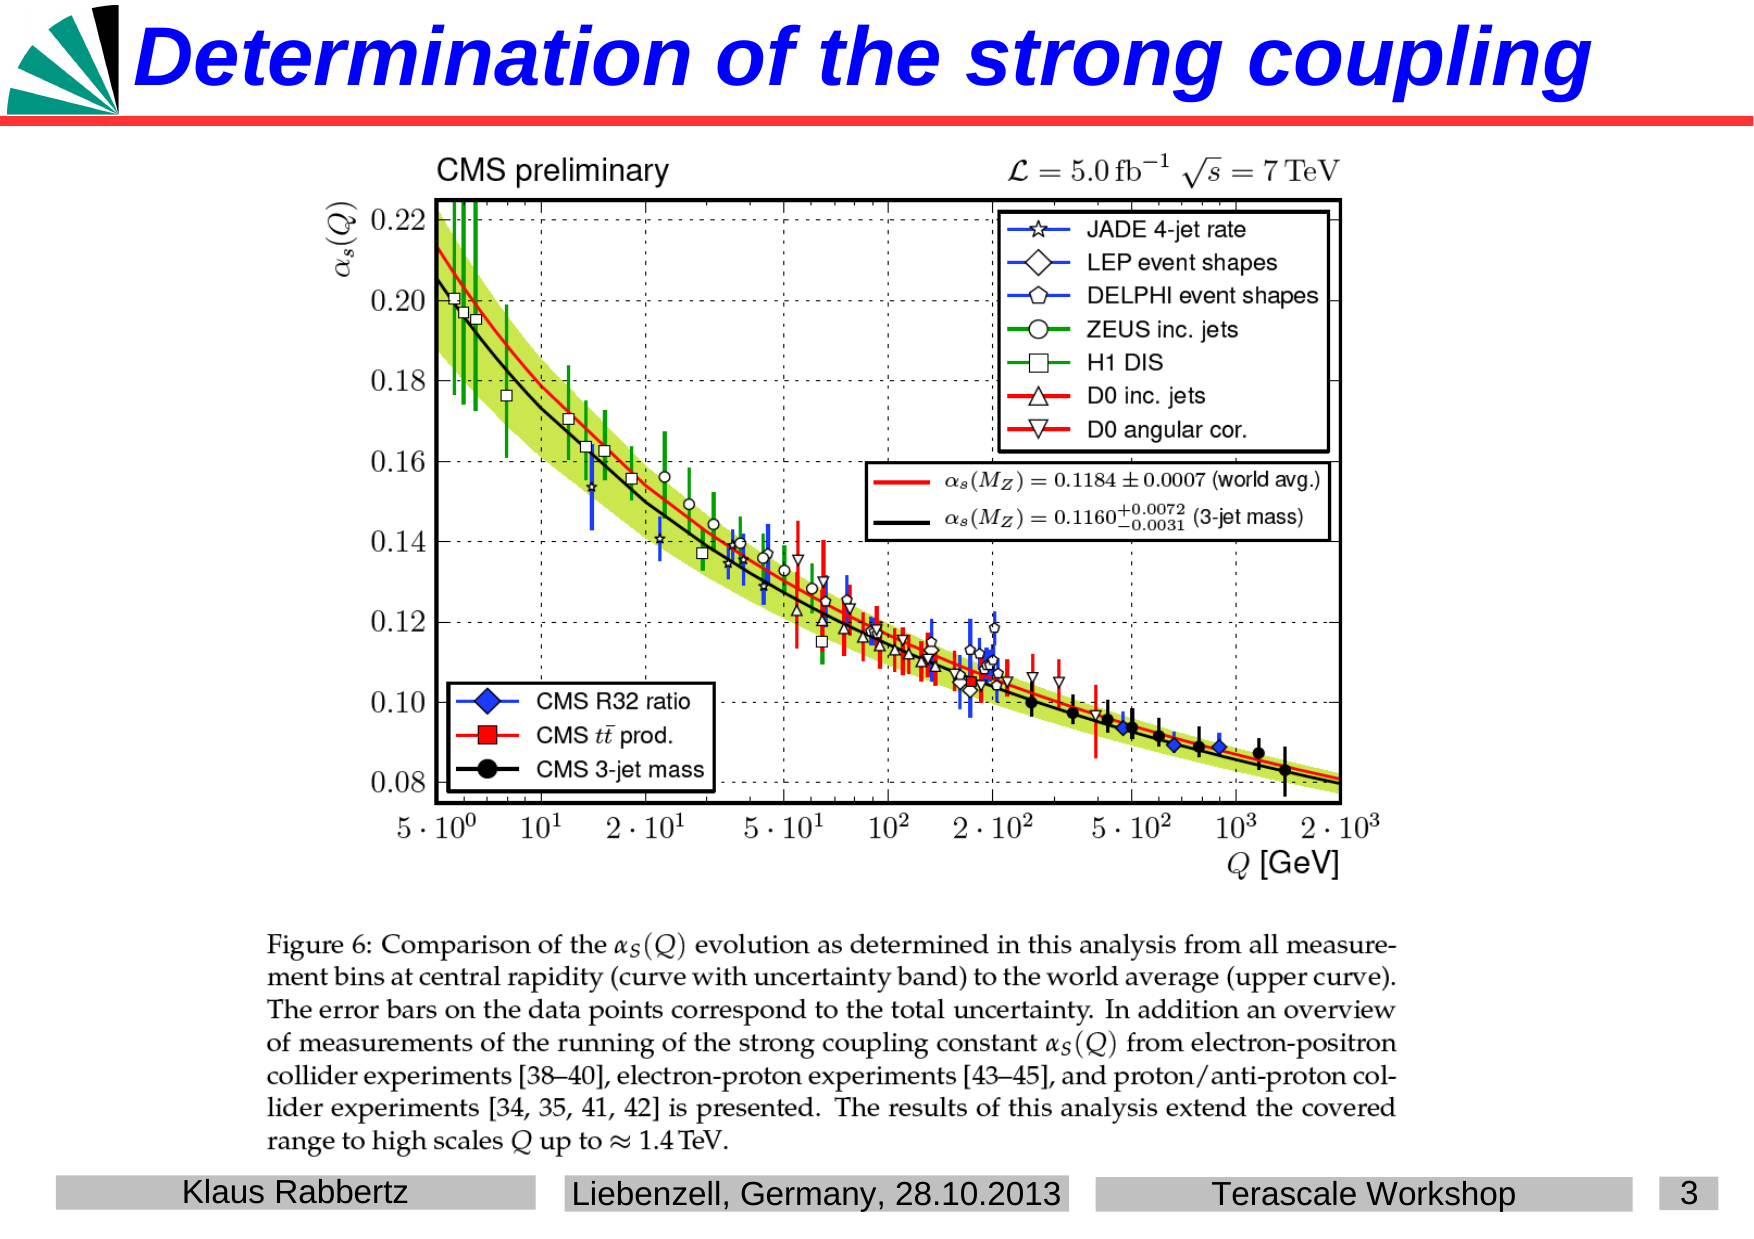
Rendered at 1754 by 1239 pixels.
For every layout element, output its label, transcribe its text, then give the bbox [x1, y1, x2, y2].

picture [7, 5, 119, 116]
title Determination of the strong coupling [123, 0, 1606, 114]
picture [256, 149, 1403, 1161]
